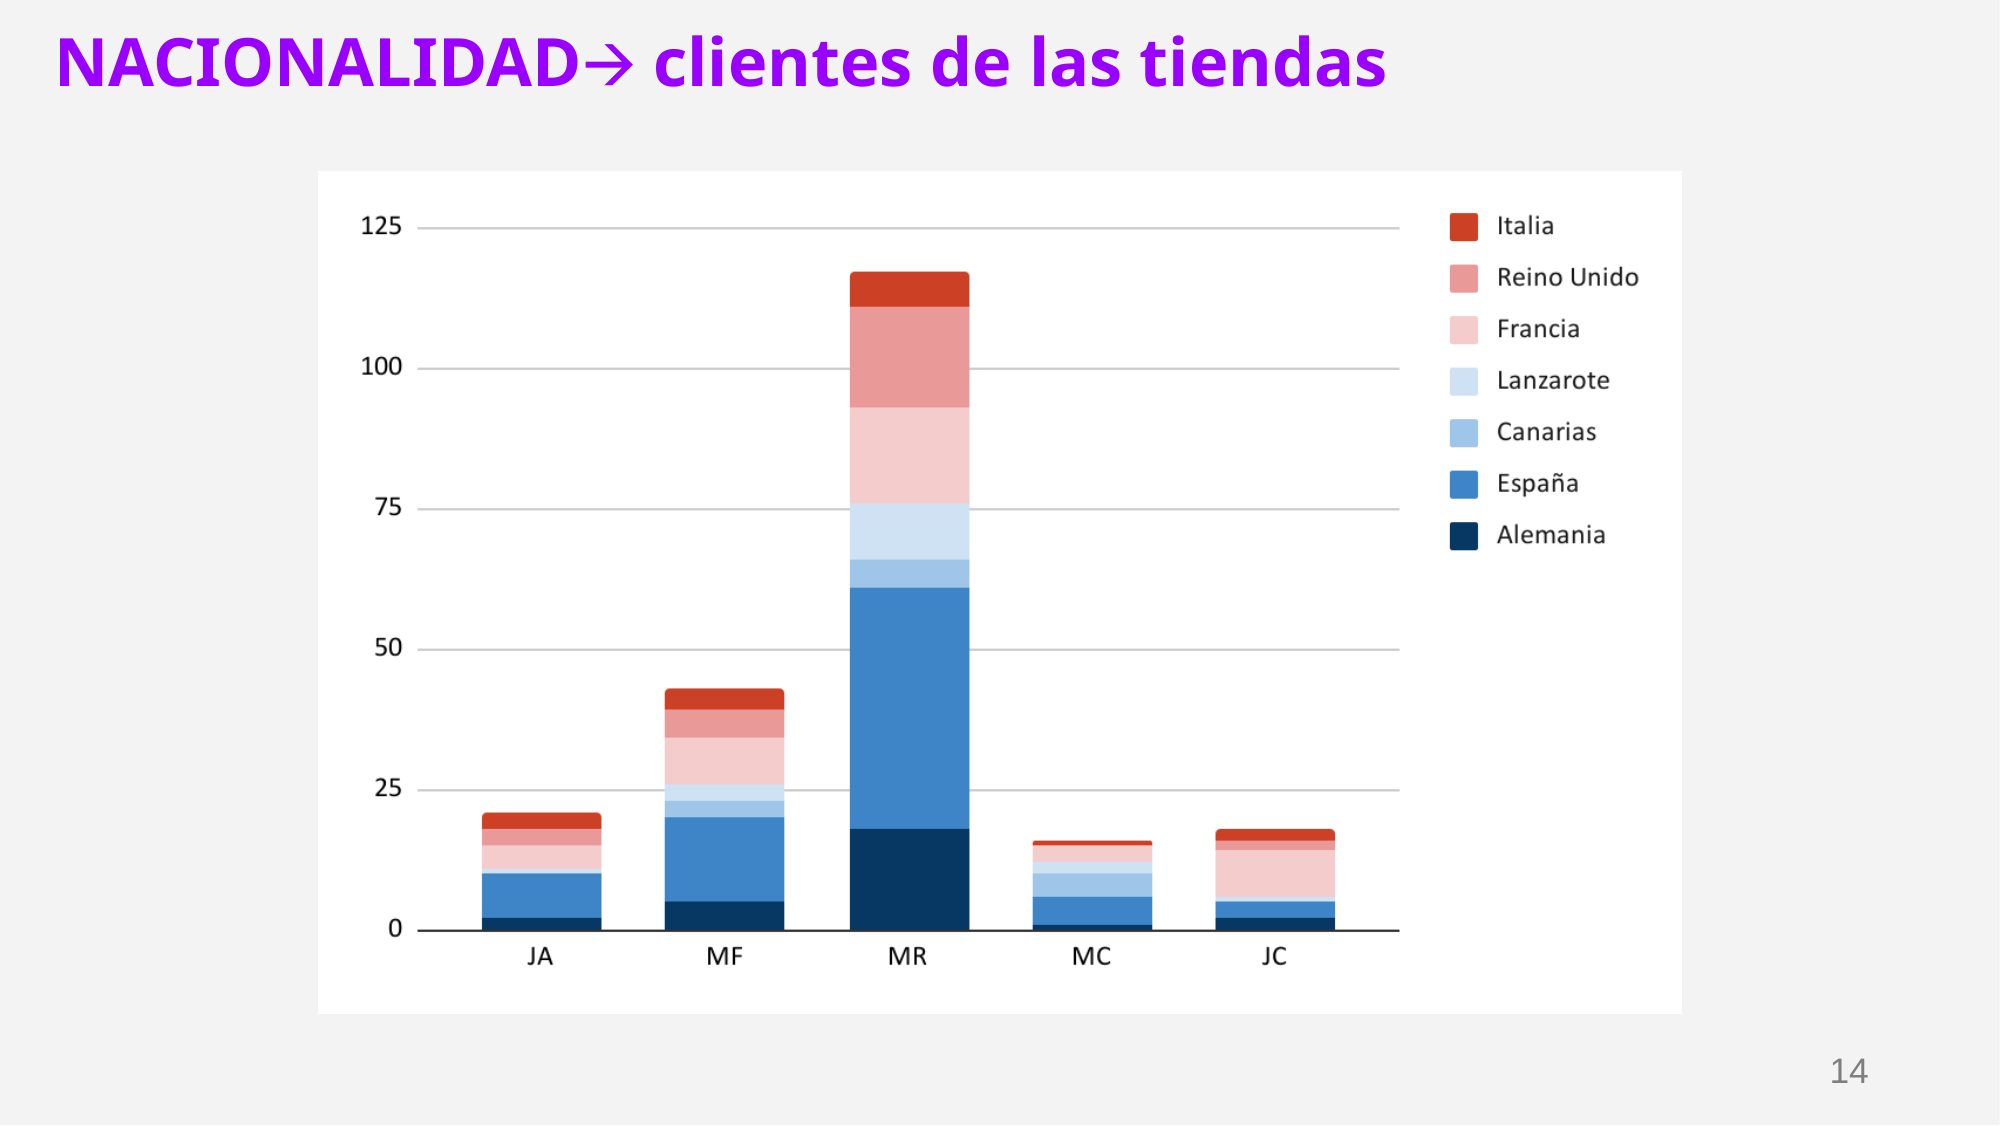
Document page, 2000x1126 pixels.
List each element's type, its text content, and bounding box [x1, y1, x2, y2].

text_box NACIONALIDAD🡪 clientes de las tiendas [54, 0, 1513, 120]
slide_number <number> [1420, 1039, 1887, 1100]
picture [318, 171, 1682, 1014]
